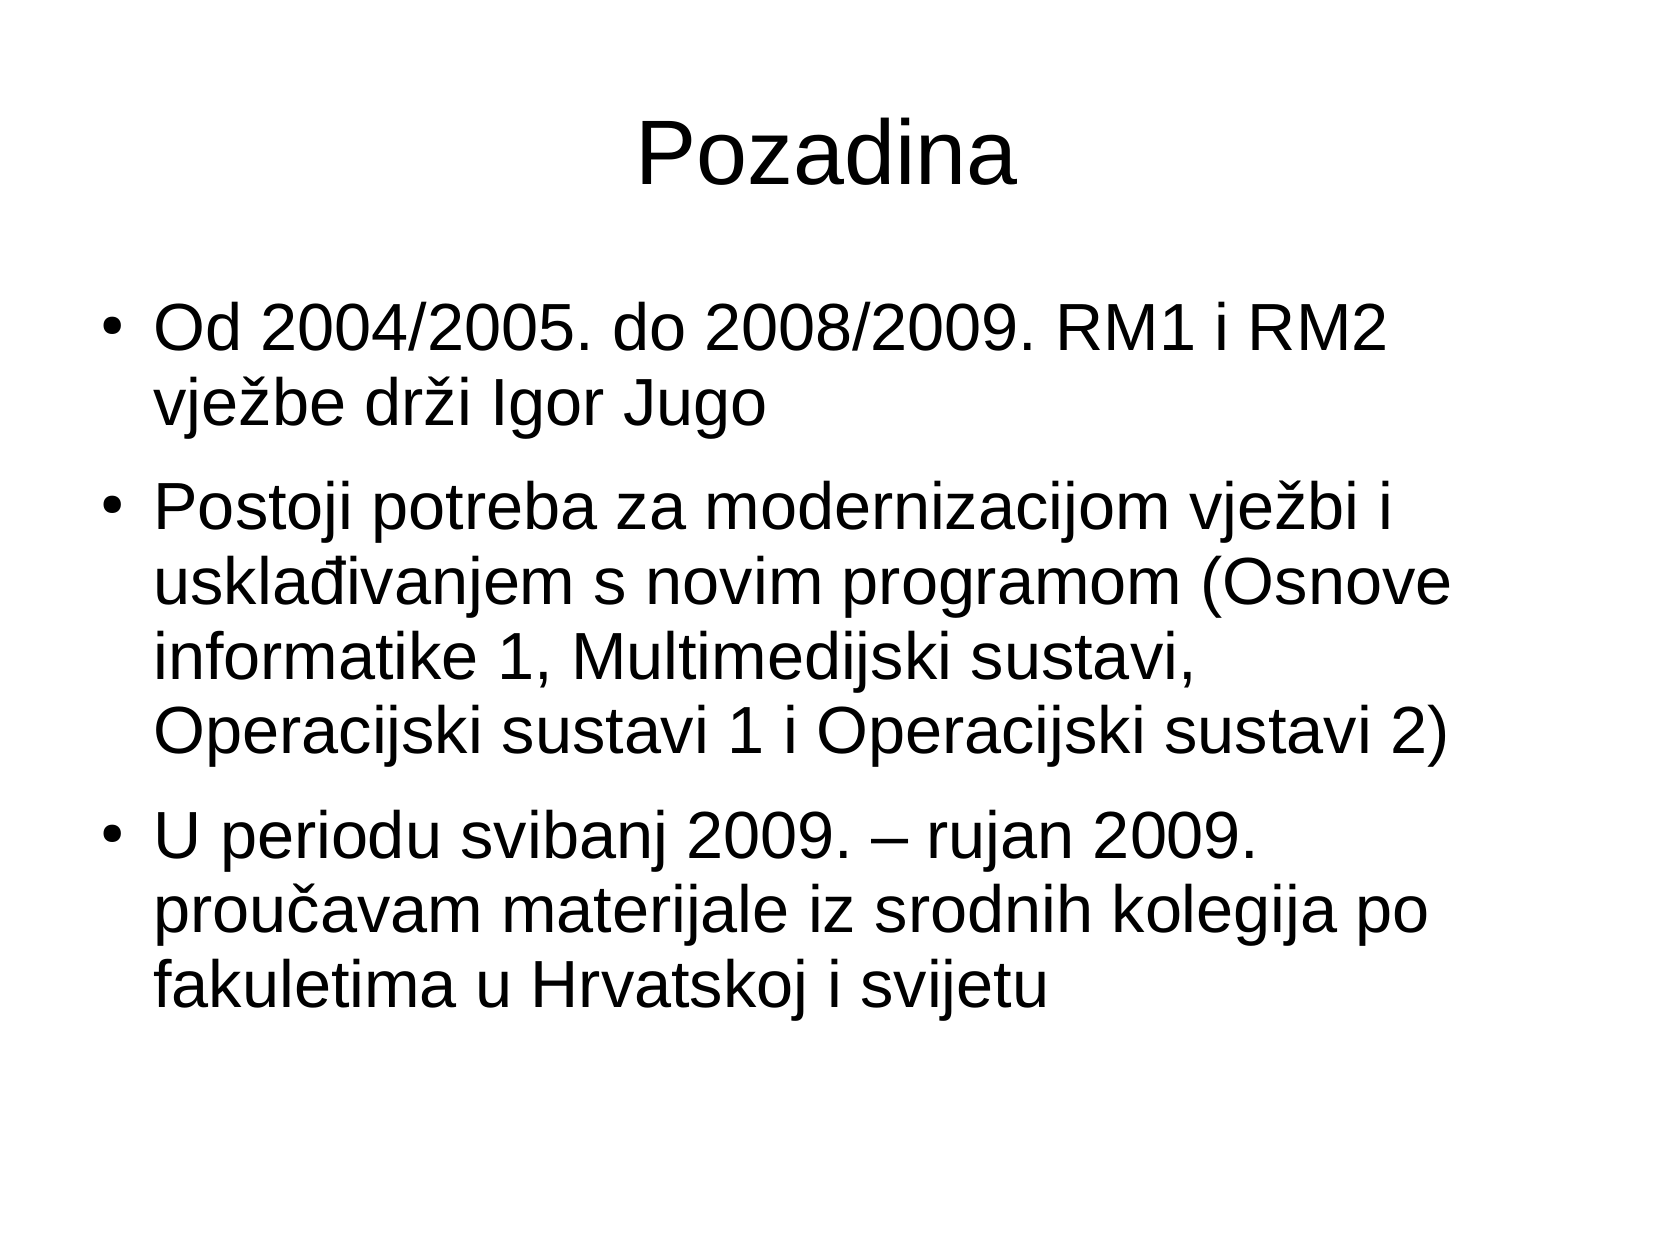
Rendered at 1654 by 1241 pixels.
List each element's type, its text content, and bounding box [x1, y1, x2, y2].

list Od 2004/2005. do 2008/2009. RM1 i RM2 vježbe drži Igor Jugo Postoji potreba za modernizacijom vježbi i usklađivanjem s novim programom (Osnove informatike 1, Multimedijski sustavi, Operacijski sustavi 1 i Operacijski sustavi 2) U periodu svibanj 2009. – rujan 2009. proučavam materijale iz srodnih kolegija po fakuletima u Hrvatskoj i svijetu [82, 290, 1538, 1111]
title Pozadina [82, 49, 1571, 257]
